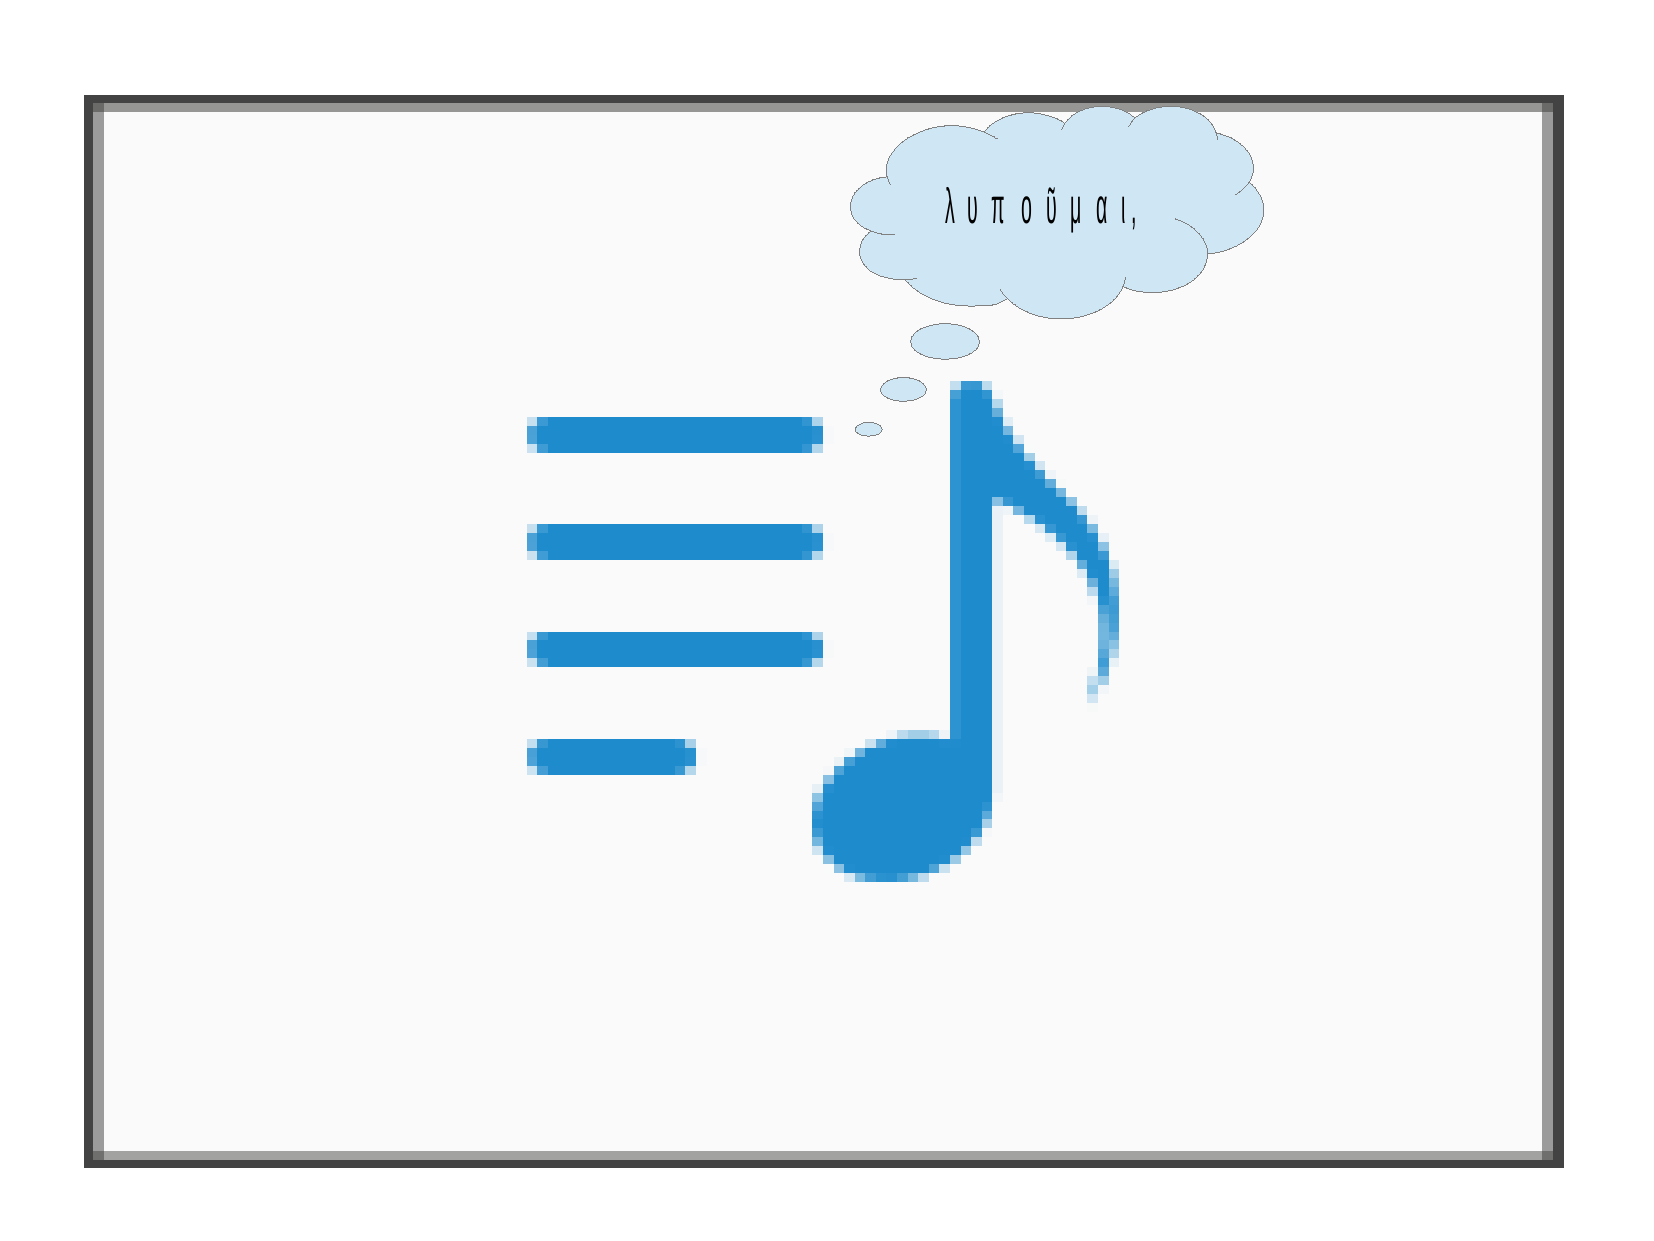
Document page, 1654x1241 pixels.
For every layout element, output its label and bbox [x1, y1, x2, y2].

picture [944, 177, 1146, 260]
text_box [82, 94, 1565, 1170]
